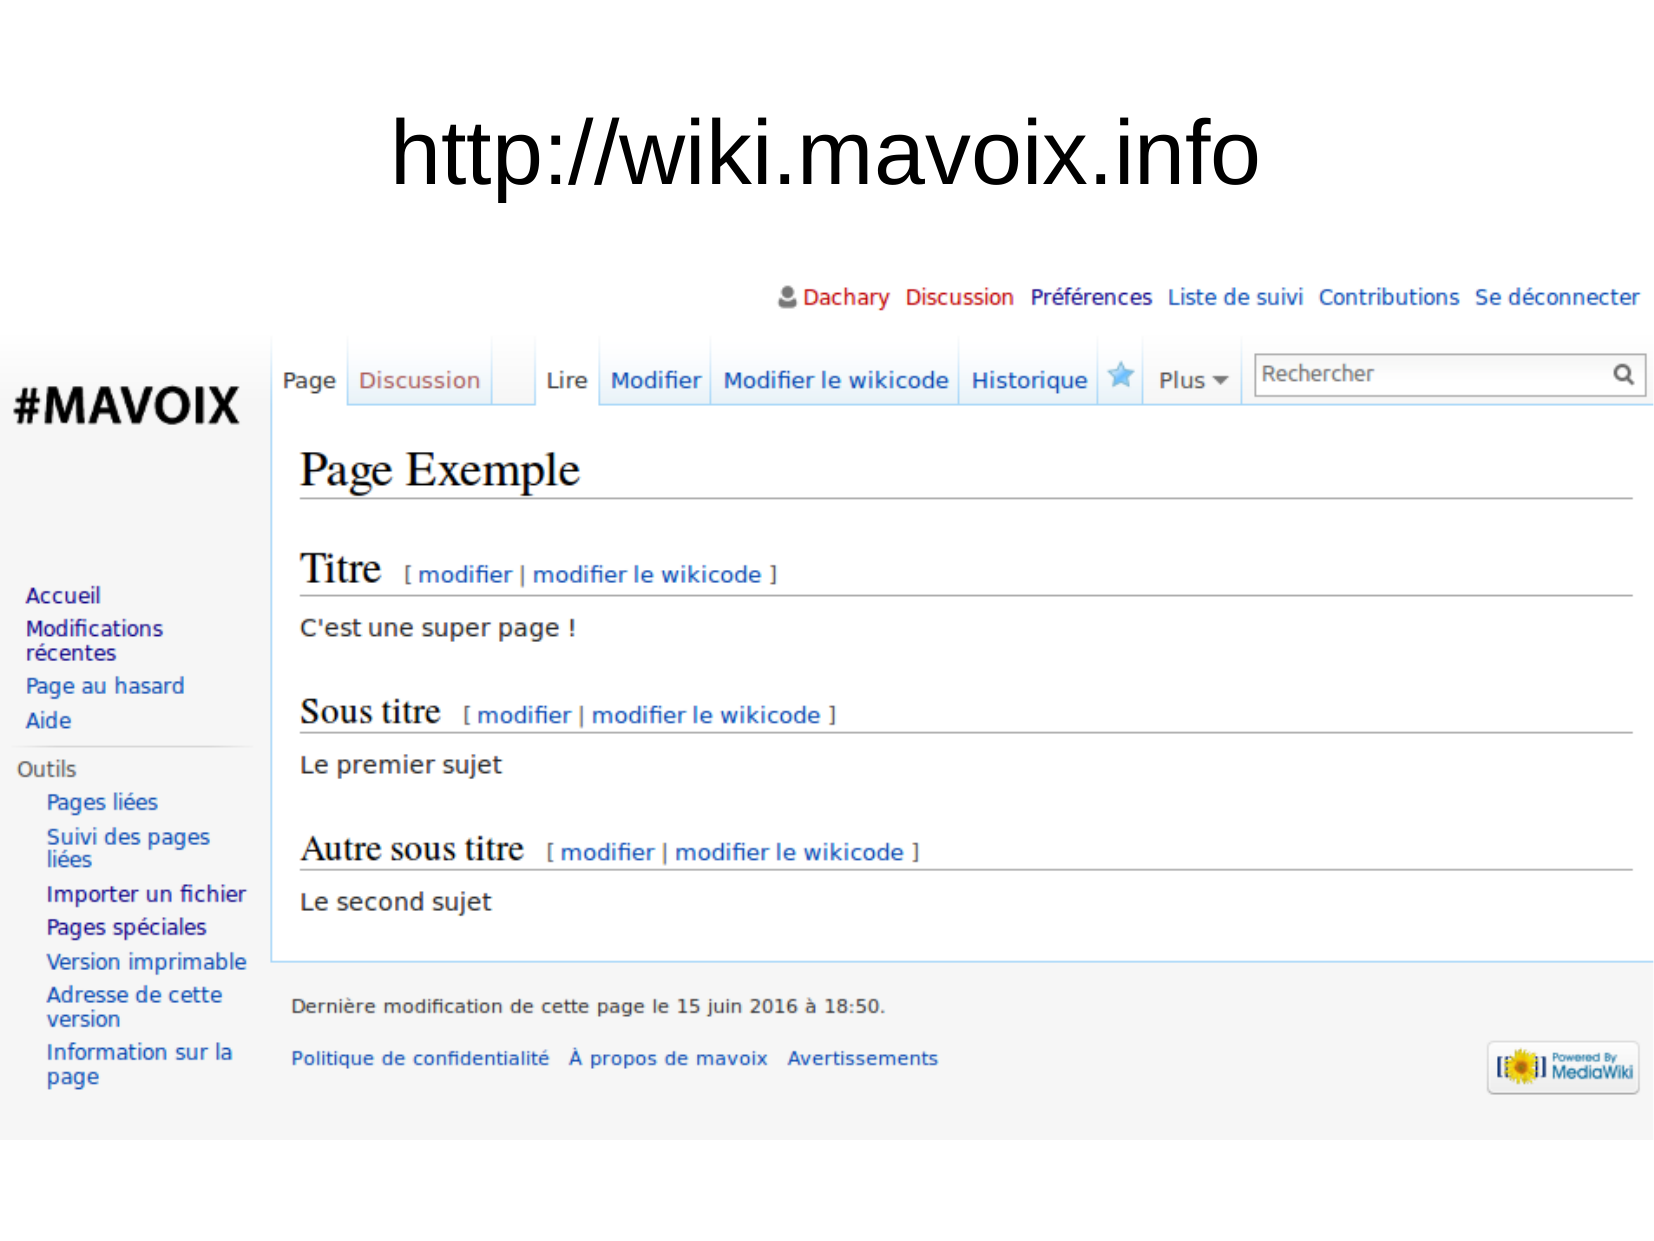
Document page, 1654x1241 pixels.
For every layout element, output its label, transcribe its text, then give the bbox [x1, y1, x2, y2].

title http://wiki.mavoix.info [82, 49, 1571, 257]
picture [0, 274, 1654, 1141]
